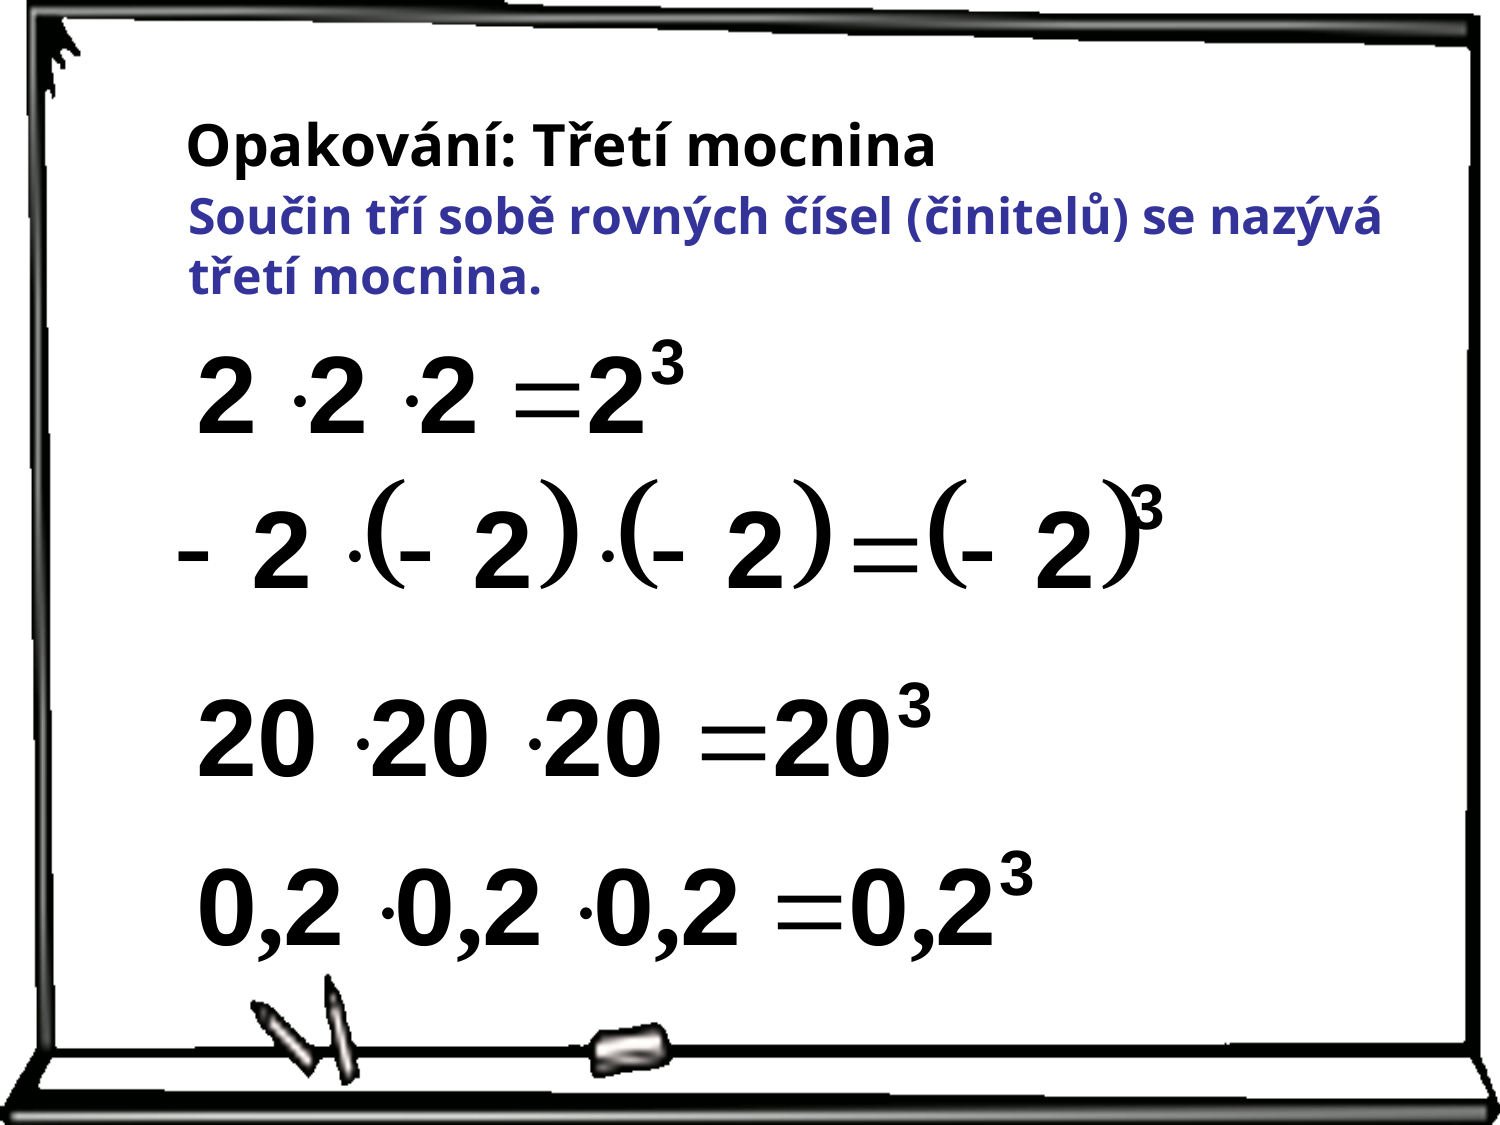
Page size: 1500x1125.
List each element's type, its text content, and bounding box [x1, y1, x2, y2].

text_box Součin tří sobě rovných čísel (činitelů) se nazývá třetí mocnina. [173, 191, 1403, 298]
picture [0, 0, 1500, 1125]
chart [183, 314, 704, 452]
chart [159, 460, 1182, 635]
chart [183, 657, 951, 804]
text_box Opakování: Třetí mocnina [171, 89, 1211, 197]
chart [183, 826, 1060, 991]
